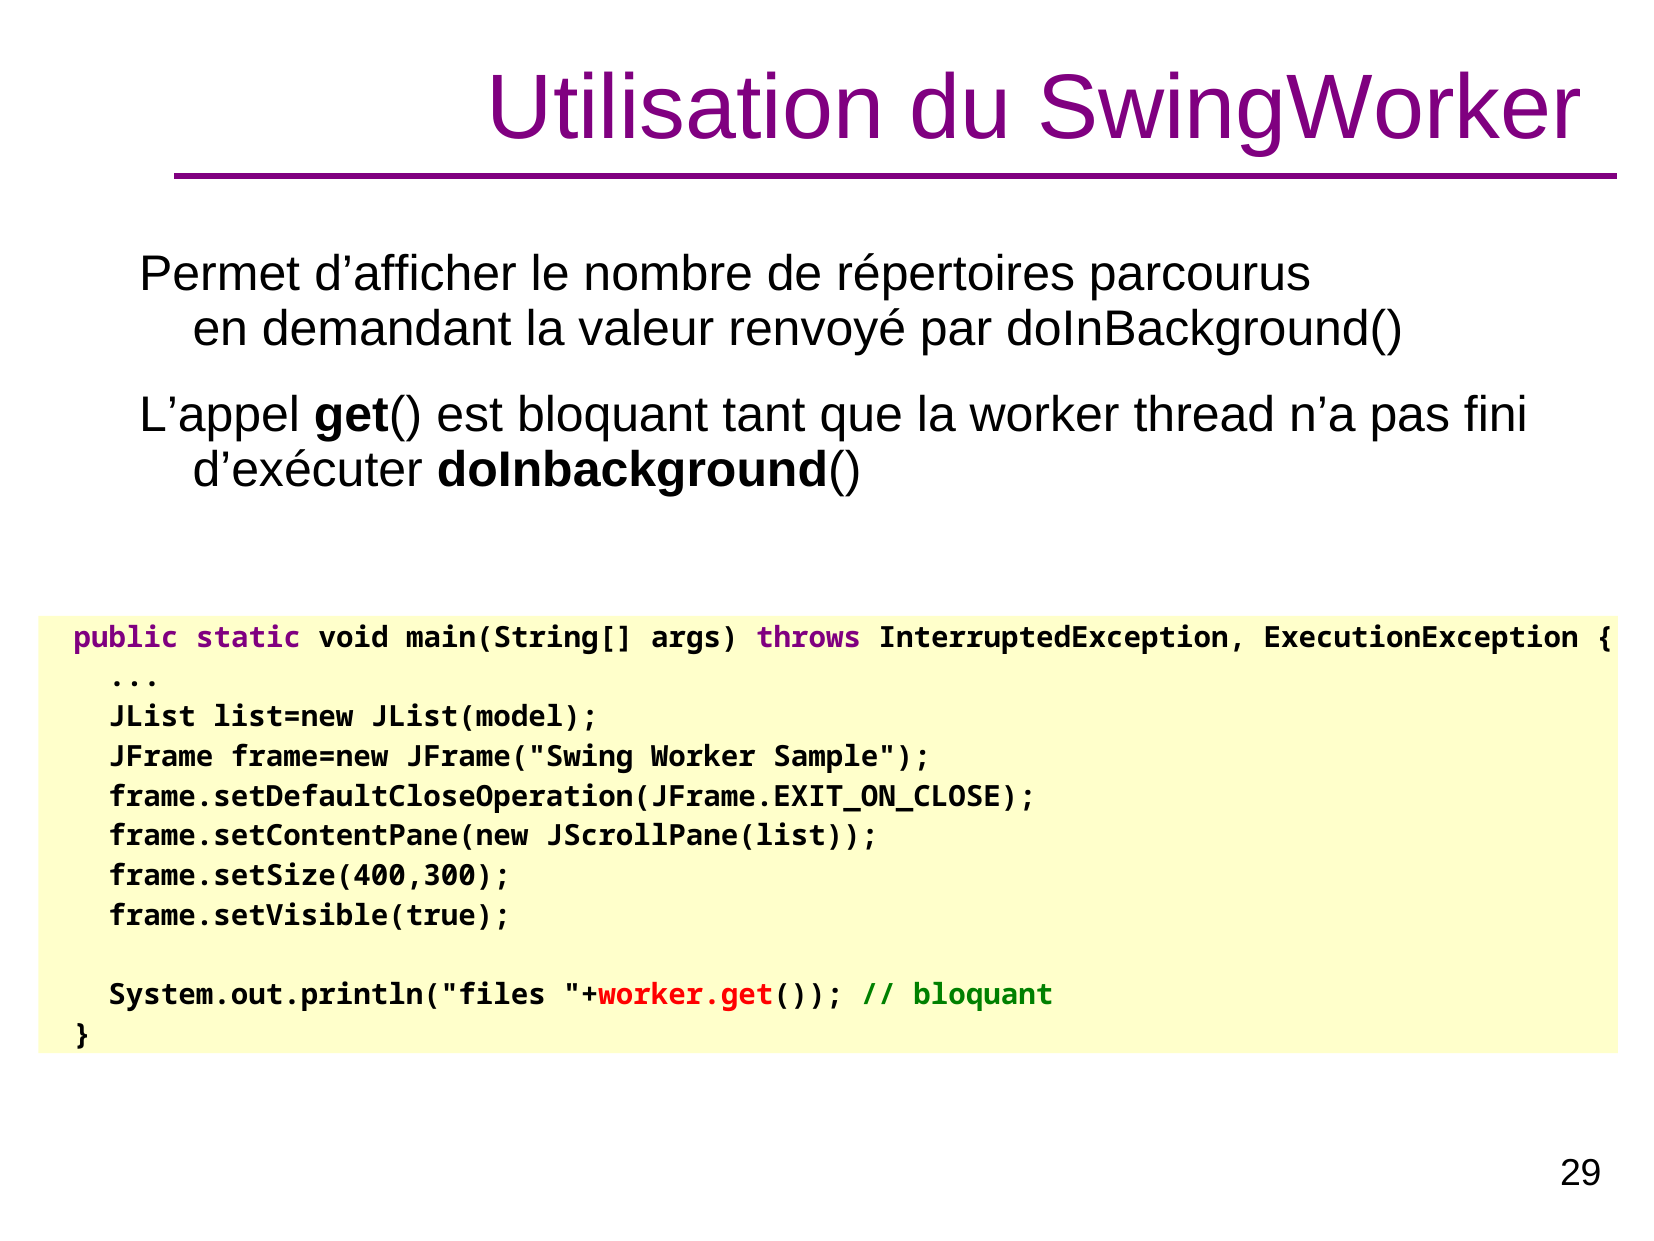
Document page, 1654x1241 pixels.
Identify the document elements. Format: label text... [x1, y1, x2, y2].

list Permet d’afficher le nombre de répertoires parcourus en demandant la valeur renvoyé par doInBackground() L’appel get() est bloquant tant que la worker thread n’a pas fini d’exécuter doInbackground() [121, 244, 1534, 501]
title Utilisation du SwingWorker [84, 55, 1584, 159]
text_box public static void main(String[] args) throws InterruptedException, ExecutionException { ... JList list=new JList(model); JFrame frame=new JFrame("Swing Worker Sample"); frame.setDefaultCloseOperation(JFrame.EXIT_ON_CLOSE); frame.setContentPane(new JScrollPane(list)); frame.setSize(400,300); frame.setVisible(true); System.out.println("files "+worker.get()); // bloquant } [38, 615, 1618, 1039]
